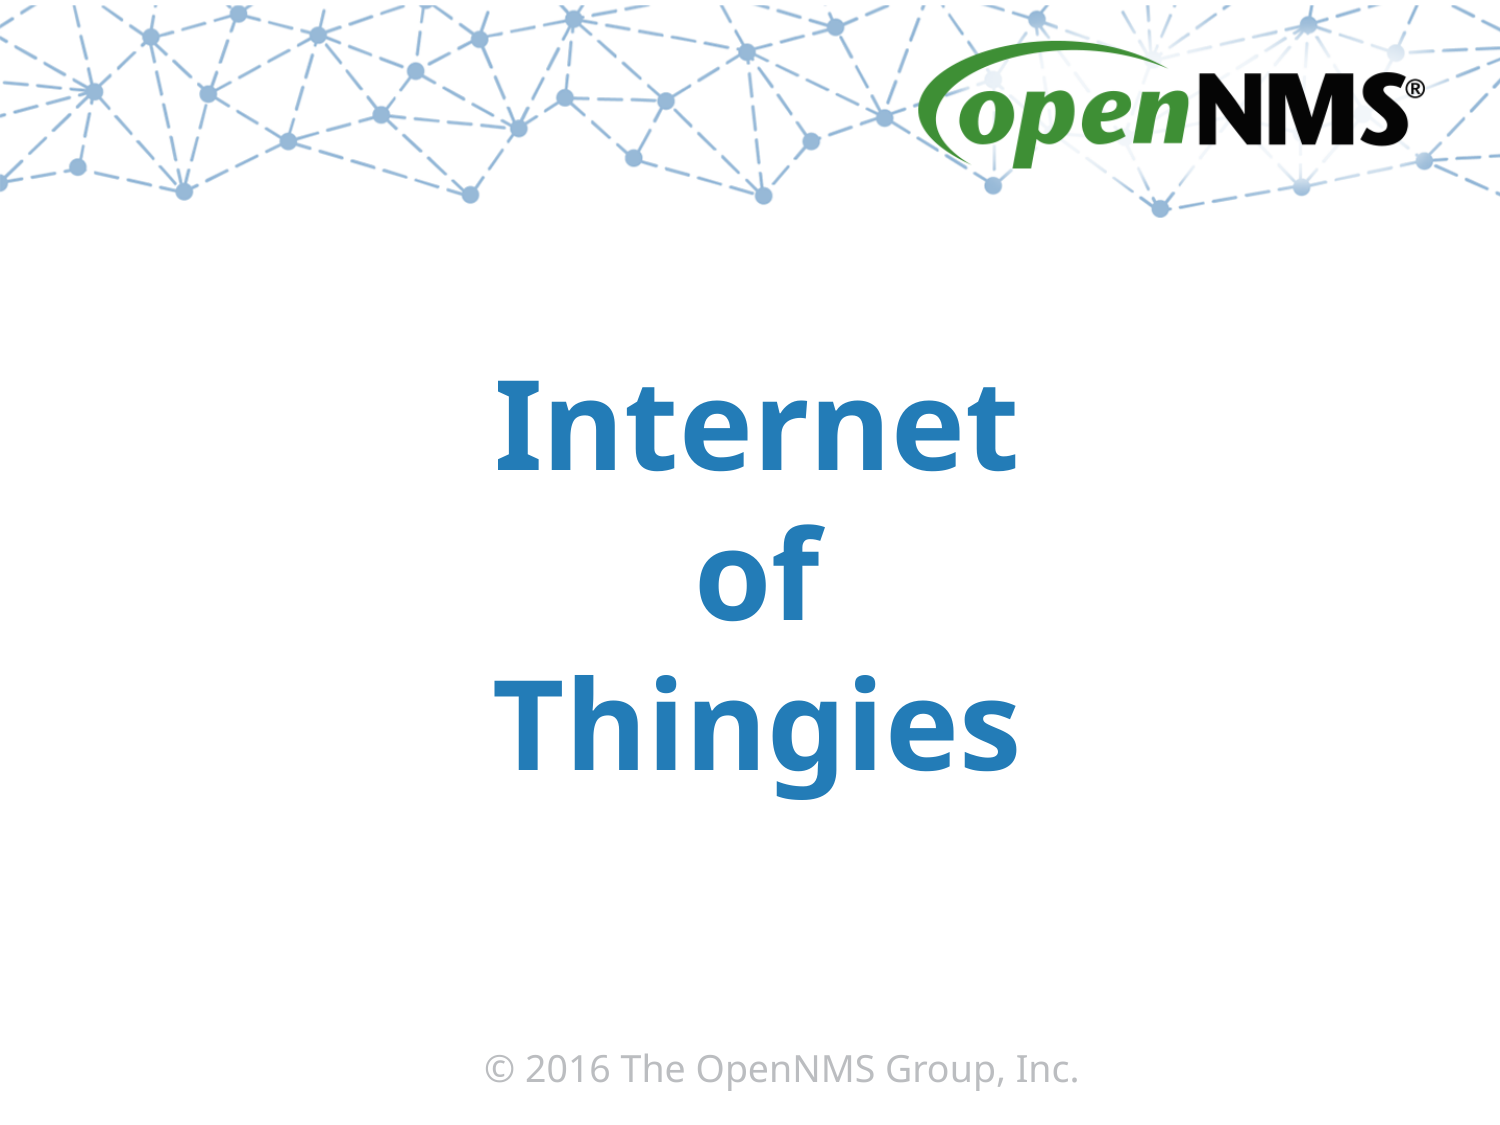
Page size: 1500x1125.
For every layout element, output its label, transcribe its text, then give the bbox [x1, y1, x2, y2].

title Internet of Thingies [120, 450, 1395, 692]
picture [0, 0, 1500, 225]
